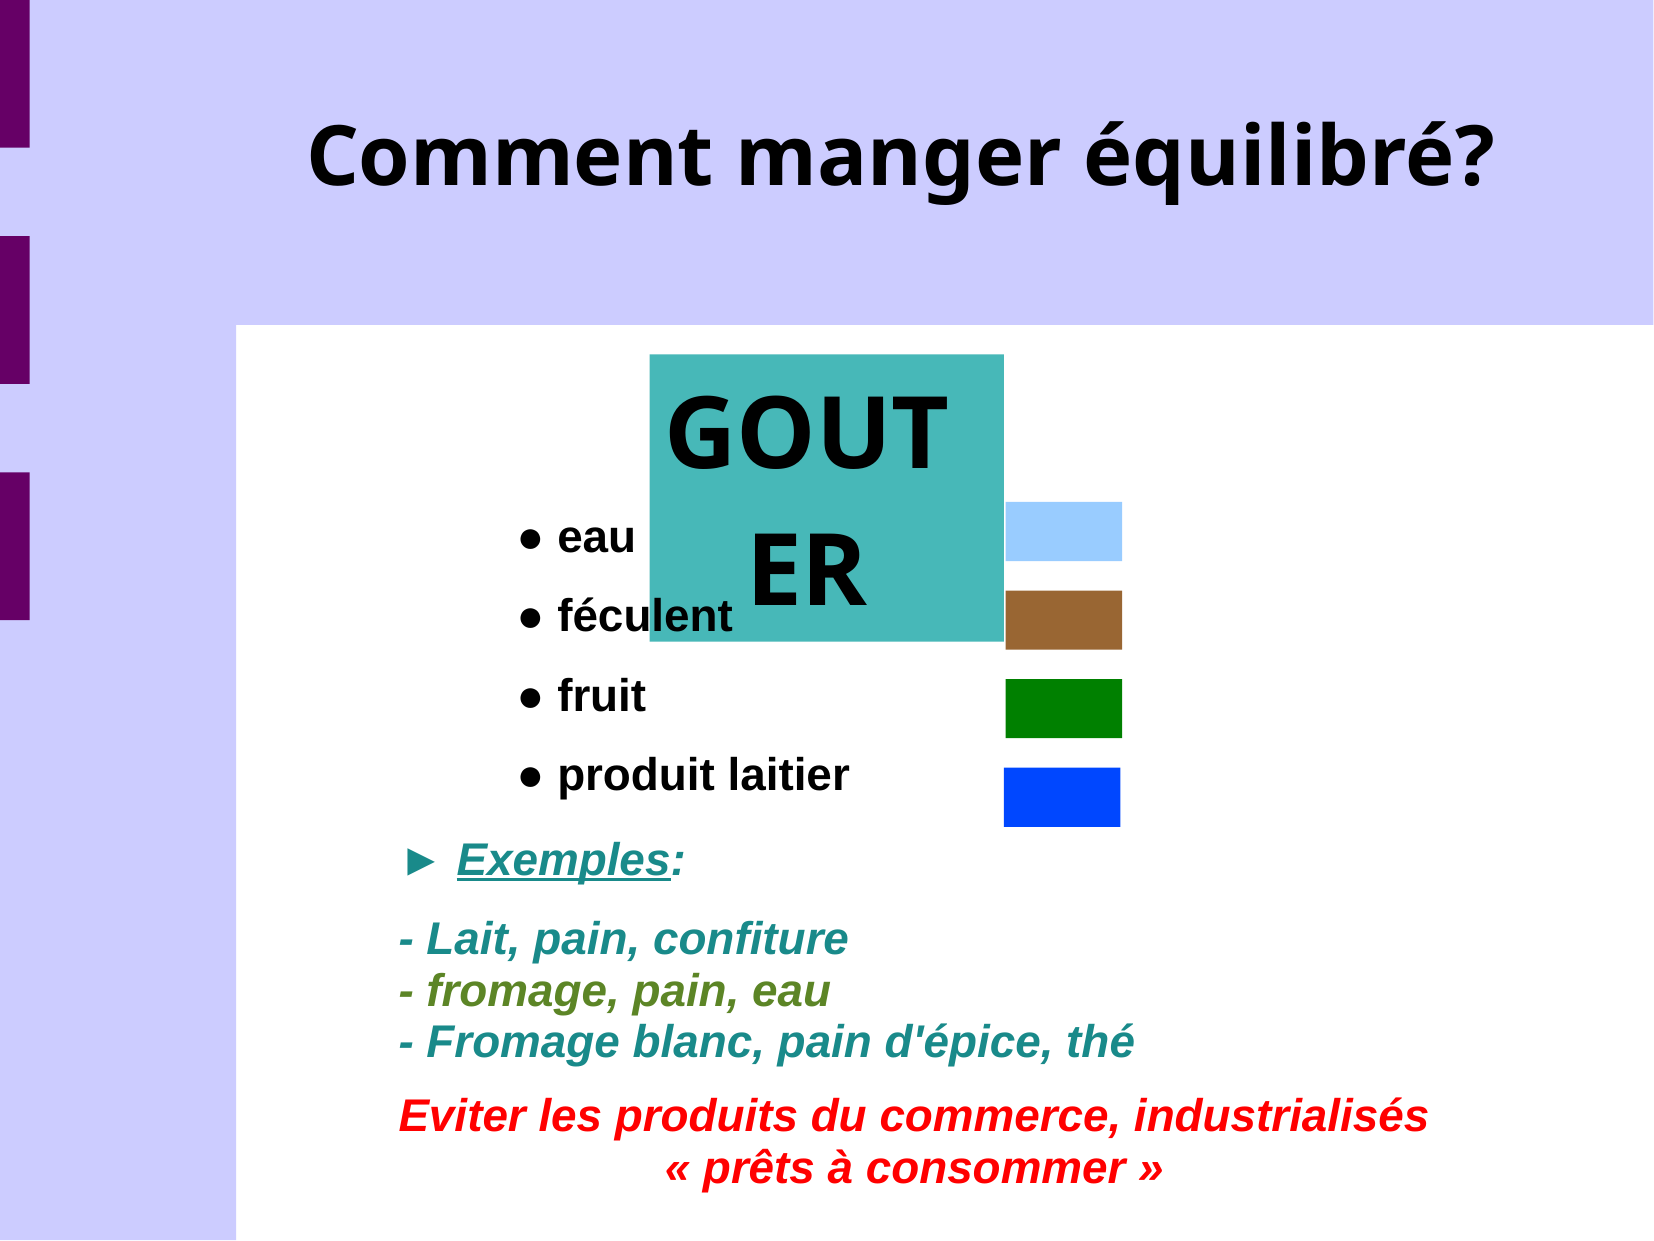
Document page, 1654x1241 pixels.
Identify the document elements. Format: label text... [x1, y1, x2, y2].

text_box [1003, 767, 1121, 826]
text_box [1005, 590, 1123, 650]
text_box [0, 0, 1654, 1241]
text_box ► Exemples: - Lait, pain, confiture - fromage, pain, eau - Fromage blanc, pain d'épice, thé Eviter les produits du commerce, industrialisés « prêts à consommer » [383, 826, 1595, 1241]
text_box ● eau ● féculent ● fruit ● produit laitier [501, 503, 1270, 826]
text_box [1005, 679, 1123, 739]
text_box [1005, 501, 1123, 562]
text_box GOUTER [649, 354, 1004, 473]
text_box Comment manger équilibré? [291, 88, 1418, 220]
